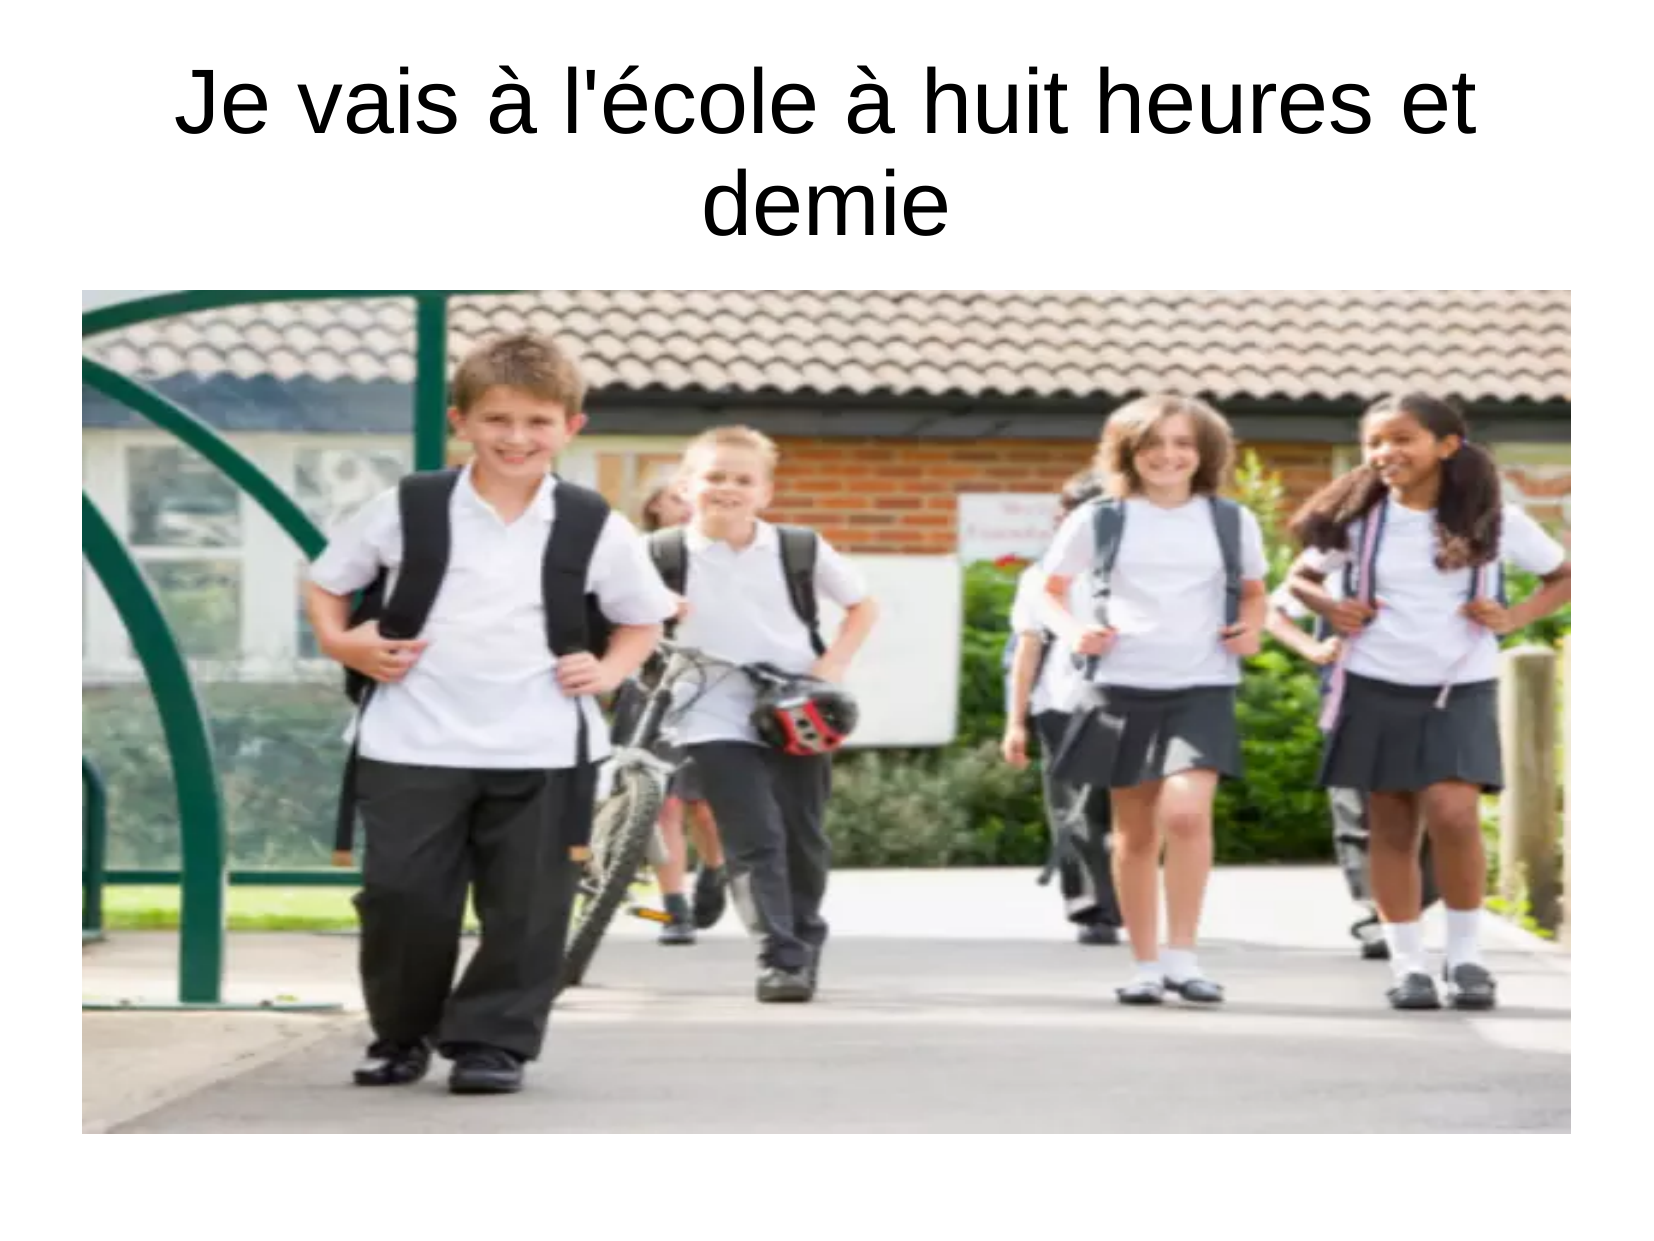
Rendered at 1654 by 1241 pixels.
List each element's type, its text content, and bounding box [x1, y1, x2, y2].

picture [82, 290, 1571, 1134]
title Je vais à l'école à huit heures et demie [82, 49, 1571, 257]
